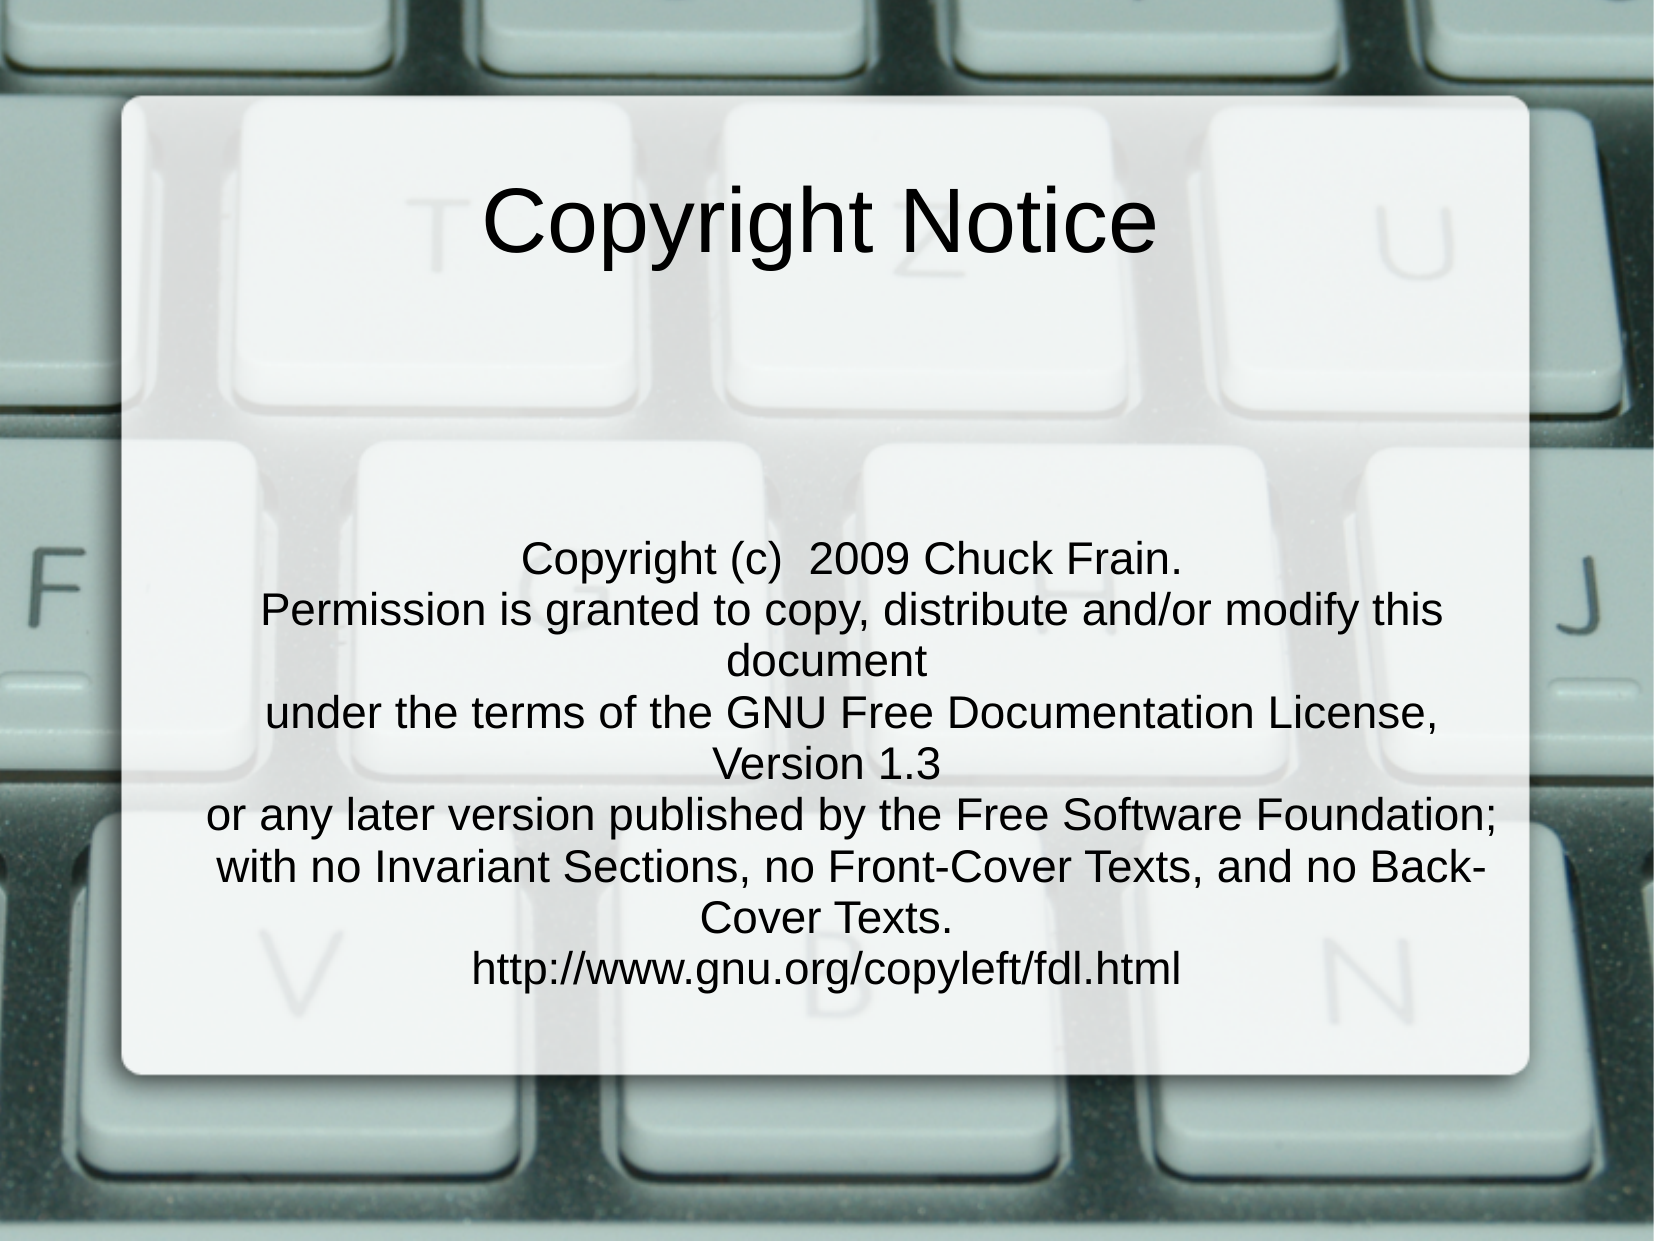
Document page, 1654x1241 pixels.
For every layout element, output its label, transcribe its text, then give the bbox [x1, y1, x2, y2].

subtitle Copyright (c) 2009 Chuck Frain. Permission is granted to copy, distribute and/or modify this document under the terms of the GNU Free Documentation License, Version 1.3 or any later version published by the Free Software Foundation; with no Invariant Sections, no Front-Cover Texts, and no Back-Cover Texts. http://www.gnu.org/copyleft/fdl.html [147, 361, 1506, 1166]
title Copyright Notice [135, 125, 1506, 318]
picture [0, 0, 1654, 1241]
